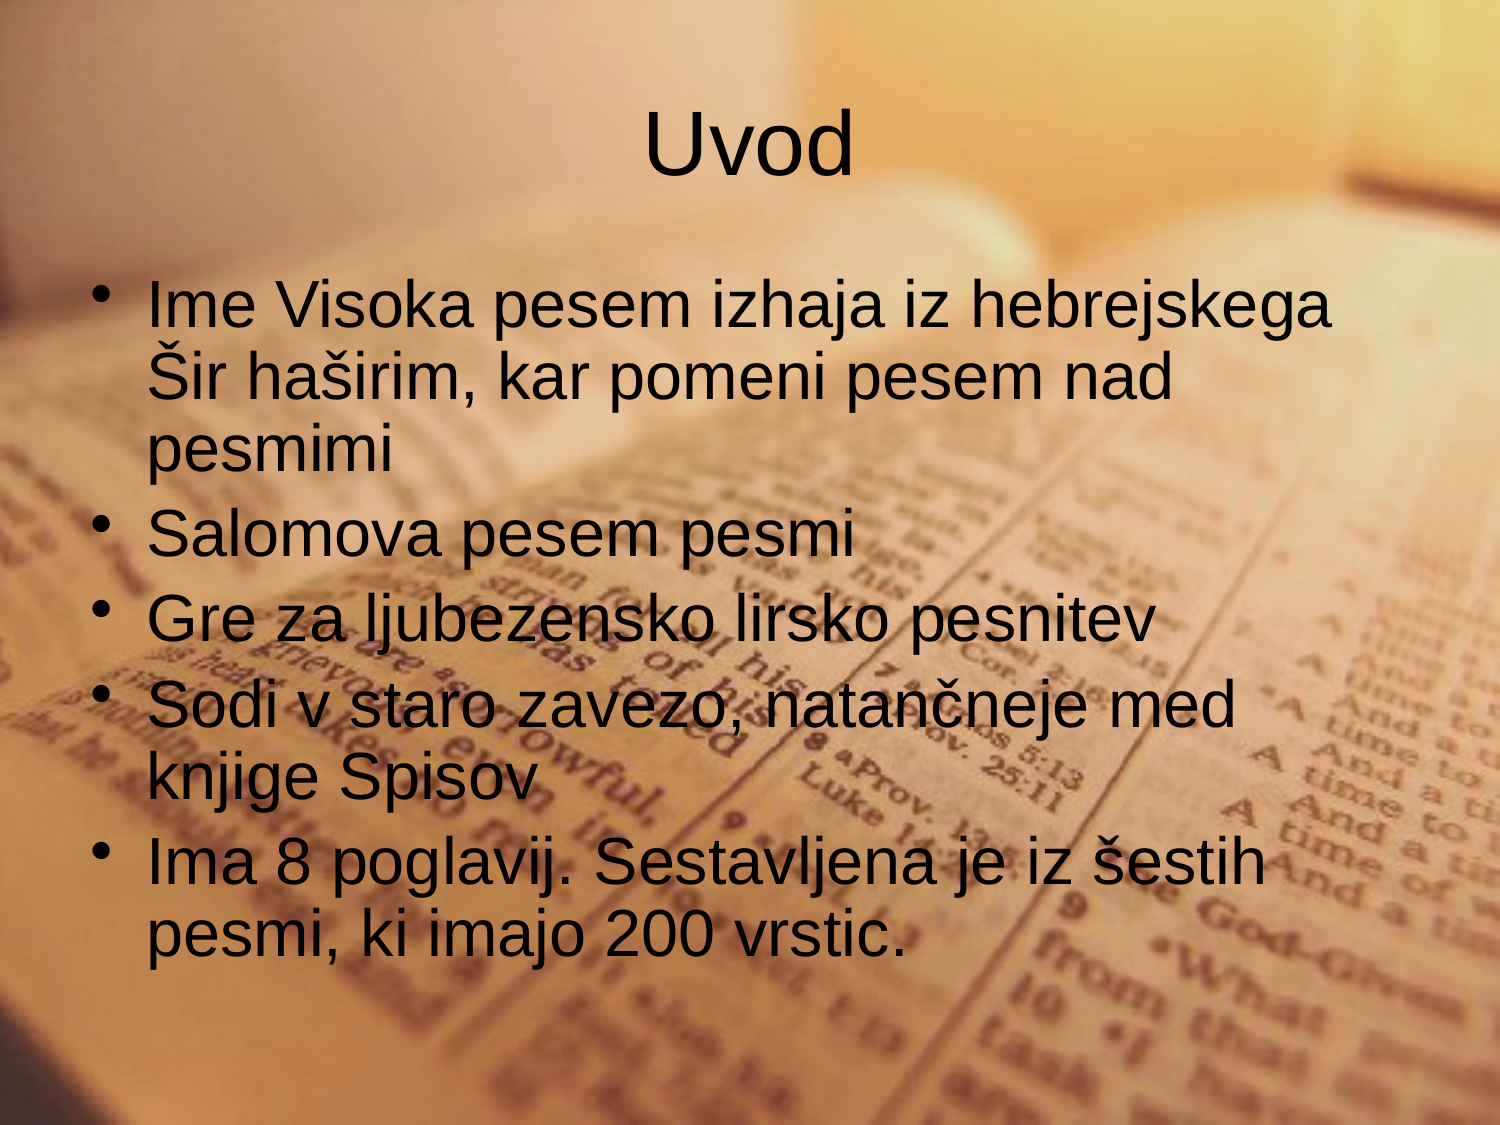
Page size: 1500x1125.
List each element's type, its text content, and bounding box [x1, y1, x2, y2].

list Ime Visoka pesem izhaja iz hebrejskega Šir haširim, kar pomeni pesem nad pesmimi Salomova pesem pesmi Gre za ljubezensko lirsko pesnitev Sodi v staro zavezo, natančneje med knjige Spisov Ima 8 poglavij. Sestavljena je iz šestih pesmi, ki imajo 200 vrstic. [75, 262, 1425, 1005]
picture [0, 0, 1500, 1125]
title Uvod [75, 45, 1425, 233]
